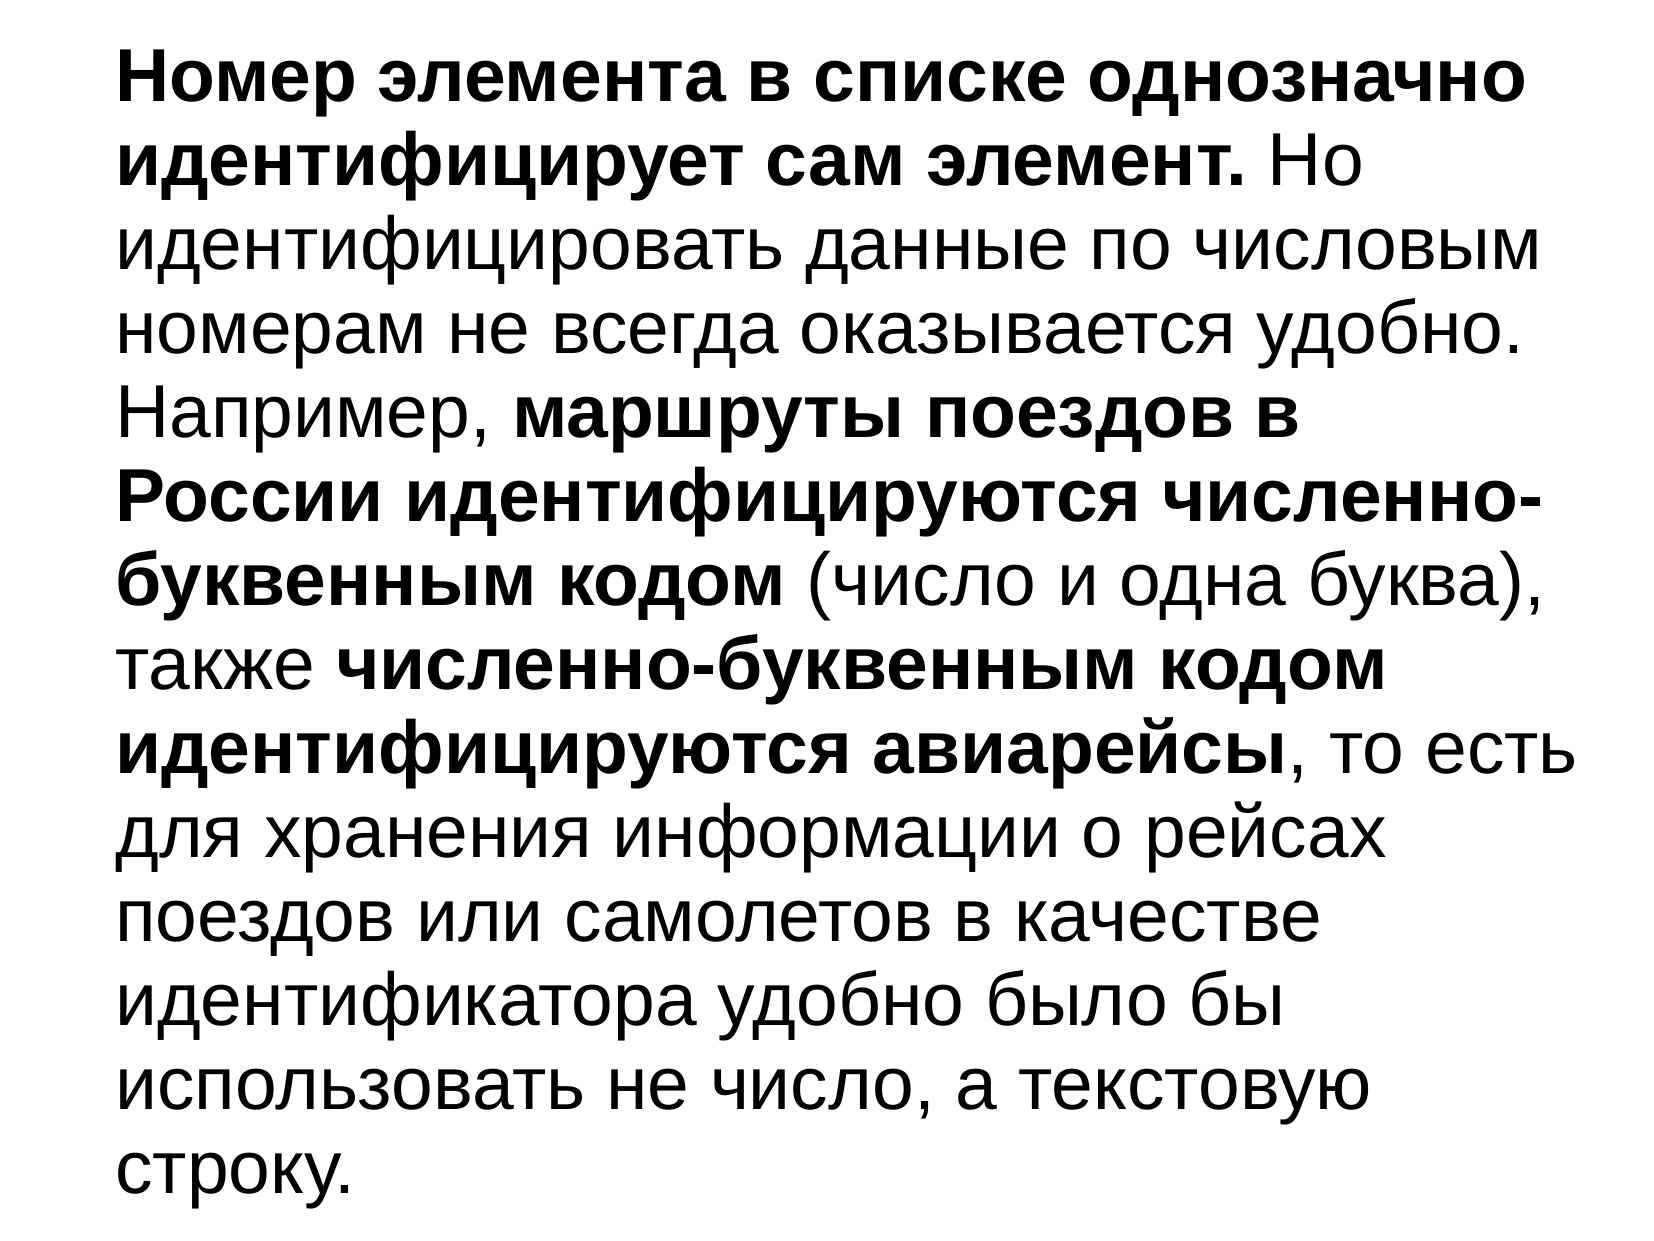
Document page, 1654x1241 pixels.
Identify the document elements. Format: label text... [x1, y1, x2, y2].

text_box Номер элемента в списке однозначно идентифицирует сам элемент. Но идентифицировать данные по числовым номерам не всегда оказывается удобно. Например, маршруты поездов в России идентифицируются численно-буквенным кодом (число и одна буква), также численно-буквенным кодом идентифицируются авиарейсы, то есть для хранения информации о рейсах поездов или самолетов в качестве идентификатора удобно было бы использовать не число, а текстовую строку. [100, 26, 1595, 1217]
